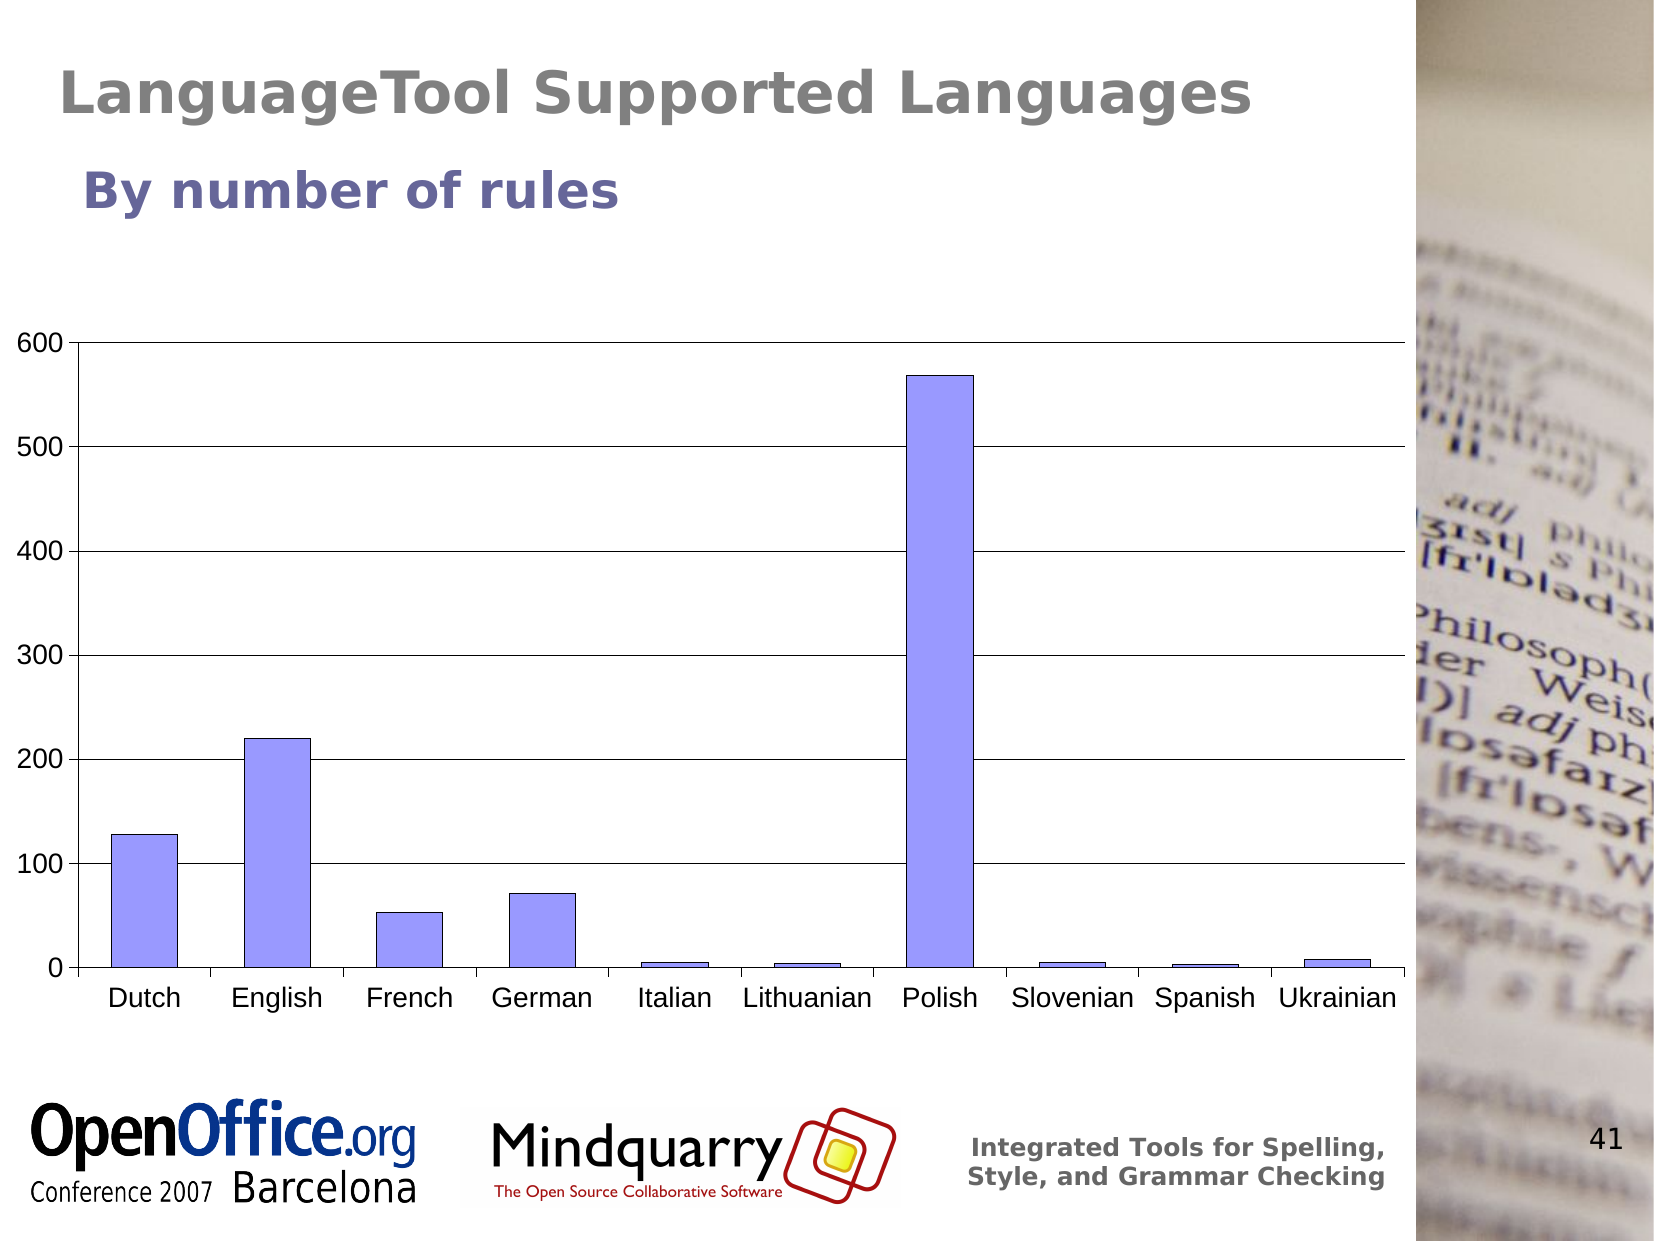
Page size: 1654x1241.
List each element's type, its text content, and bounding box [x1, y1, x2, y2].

picture [31, 1098, 415, 1203]
list LanguageTool Supported Languages By number of rules [59, 59, 1418, 246]
chart [16, 246, 1419, 1035]
picture [460, 1107, 901, 1208]
picture [1416, 0, 1654, 1241]
